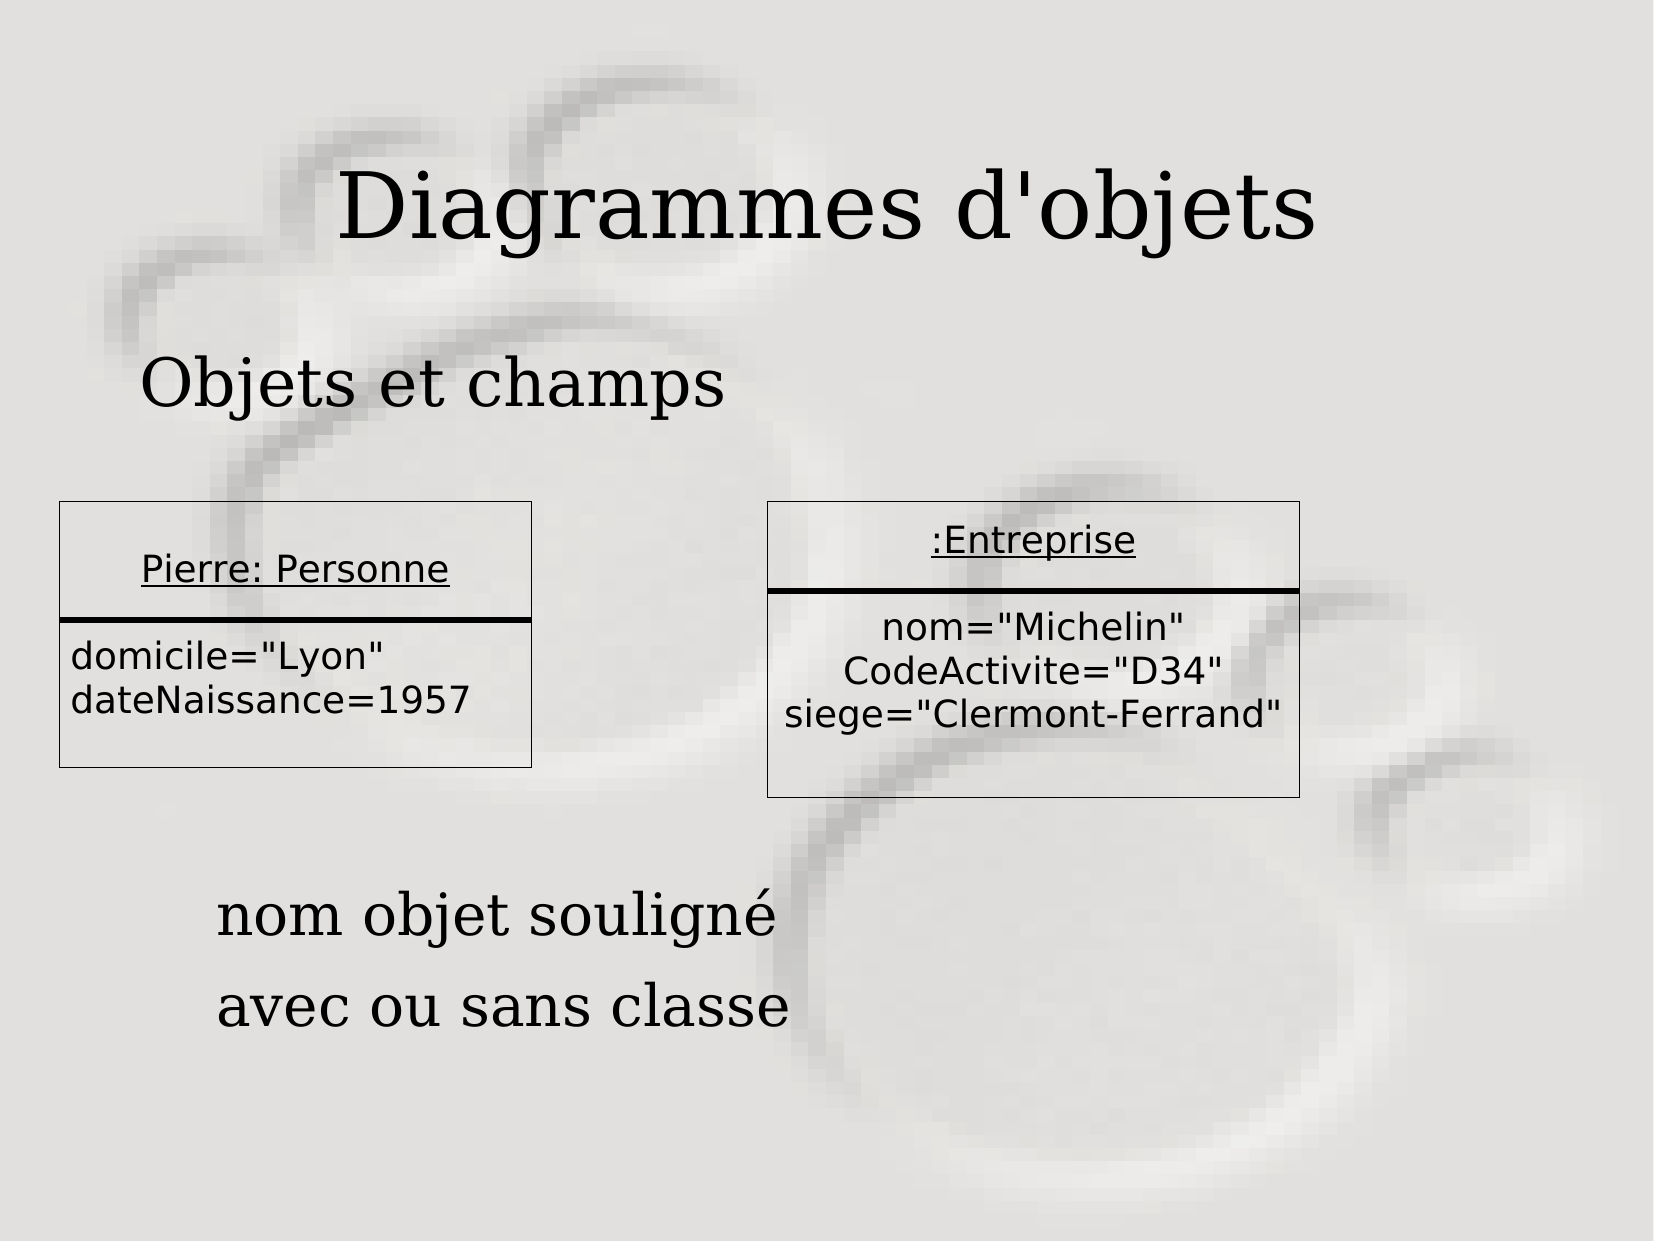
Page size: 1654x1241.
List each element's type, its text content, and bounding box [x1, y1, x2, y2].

text_box :Entreprise nom="Michelin" CodeActivite="D34" siege="Clermont-Ferrand" [767, 501, 1300, 798]
list Objets et champs nom objet souligné avec ou sans classe [121, 344, 1534, 1224]
picture [0, 0, 1654, 1241]
text_box Pierre: Personne domicile="Lyon" dateNaissance=1957 [59, 501, 532, 622]
text_box Pierre: Personne domicile="Lyon" dateNaissance=1957 [59, 623, 532, 768]
title Diagrammes d'objets [121, 102, 1534, 311]
